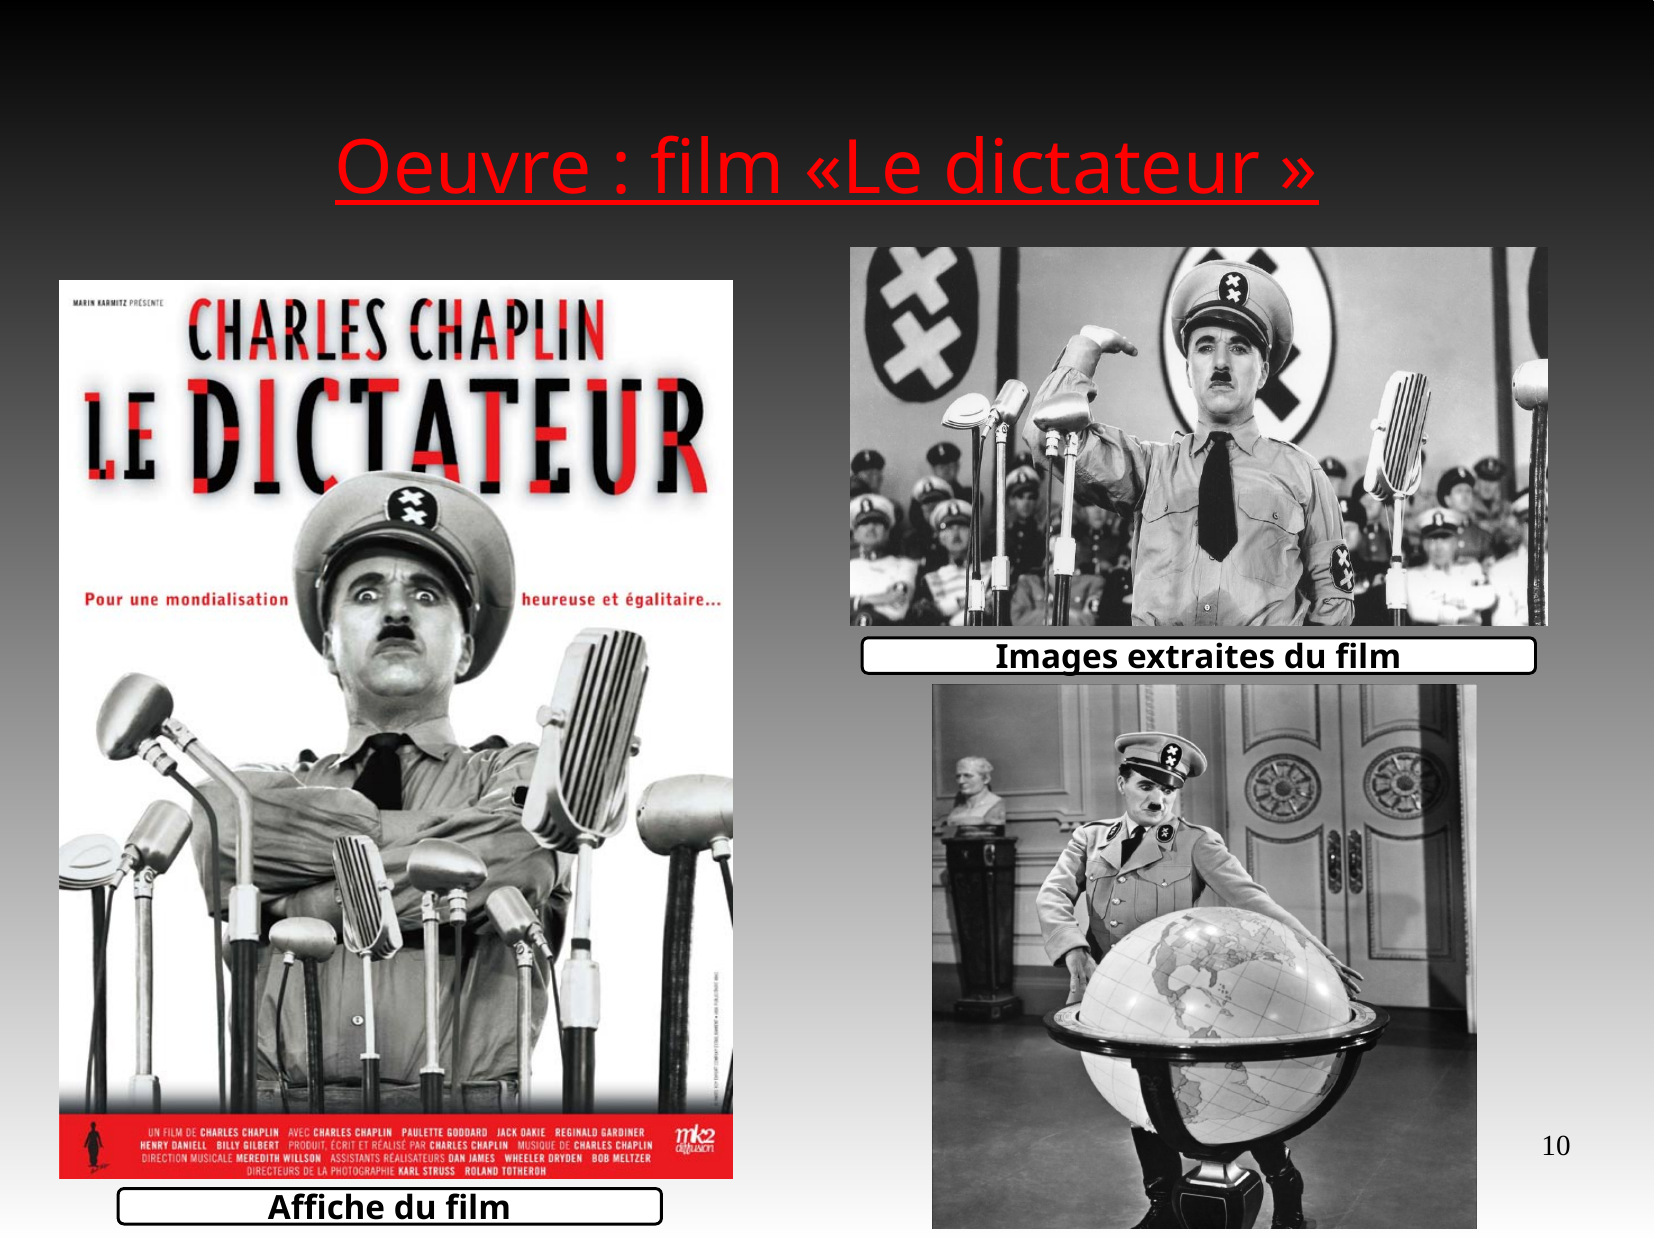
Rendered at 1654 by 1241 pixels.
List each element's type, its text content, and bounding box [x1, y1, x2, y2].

picture [932, 684, 1477, 1229]
picture [850, 247, 1548, 626]
text_box Oeuvre : film «Le dictateur » [0, 106, 1654, 228]
text_box Affiche du film [118, 1188, 662, 1225]
text_box Images extraites du film [862, 637, 1536, 674]
picture [59, 280, 733, 1179]
